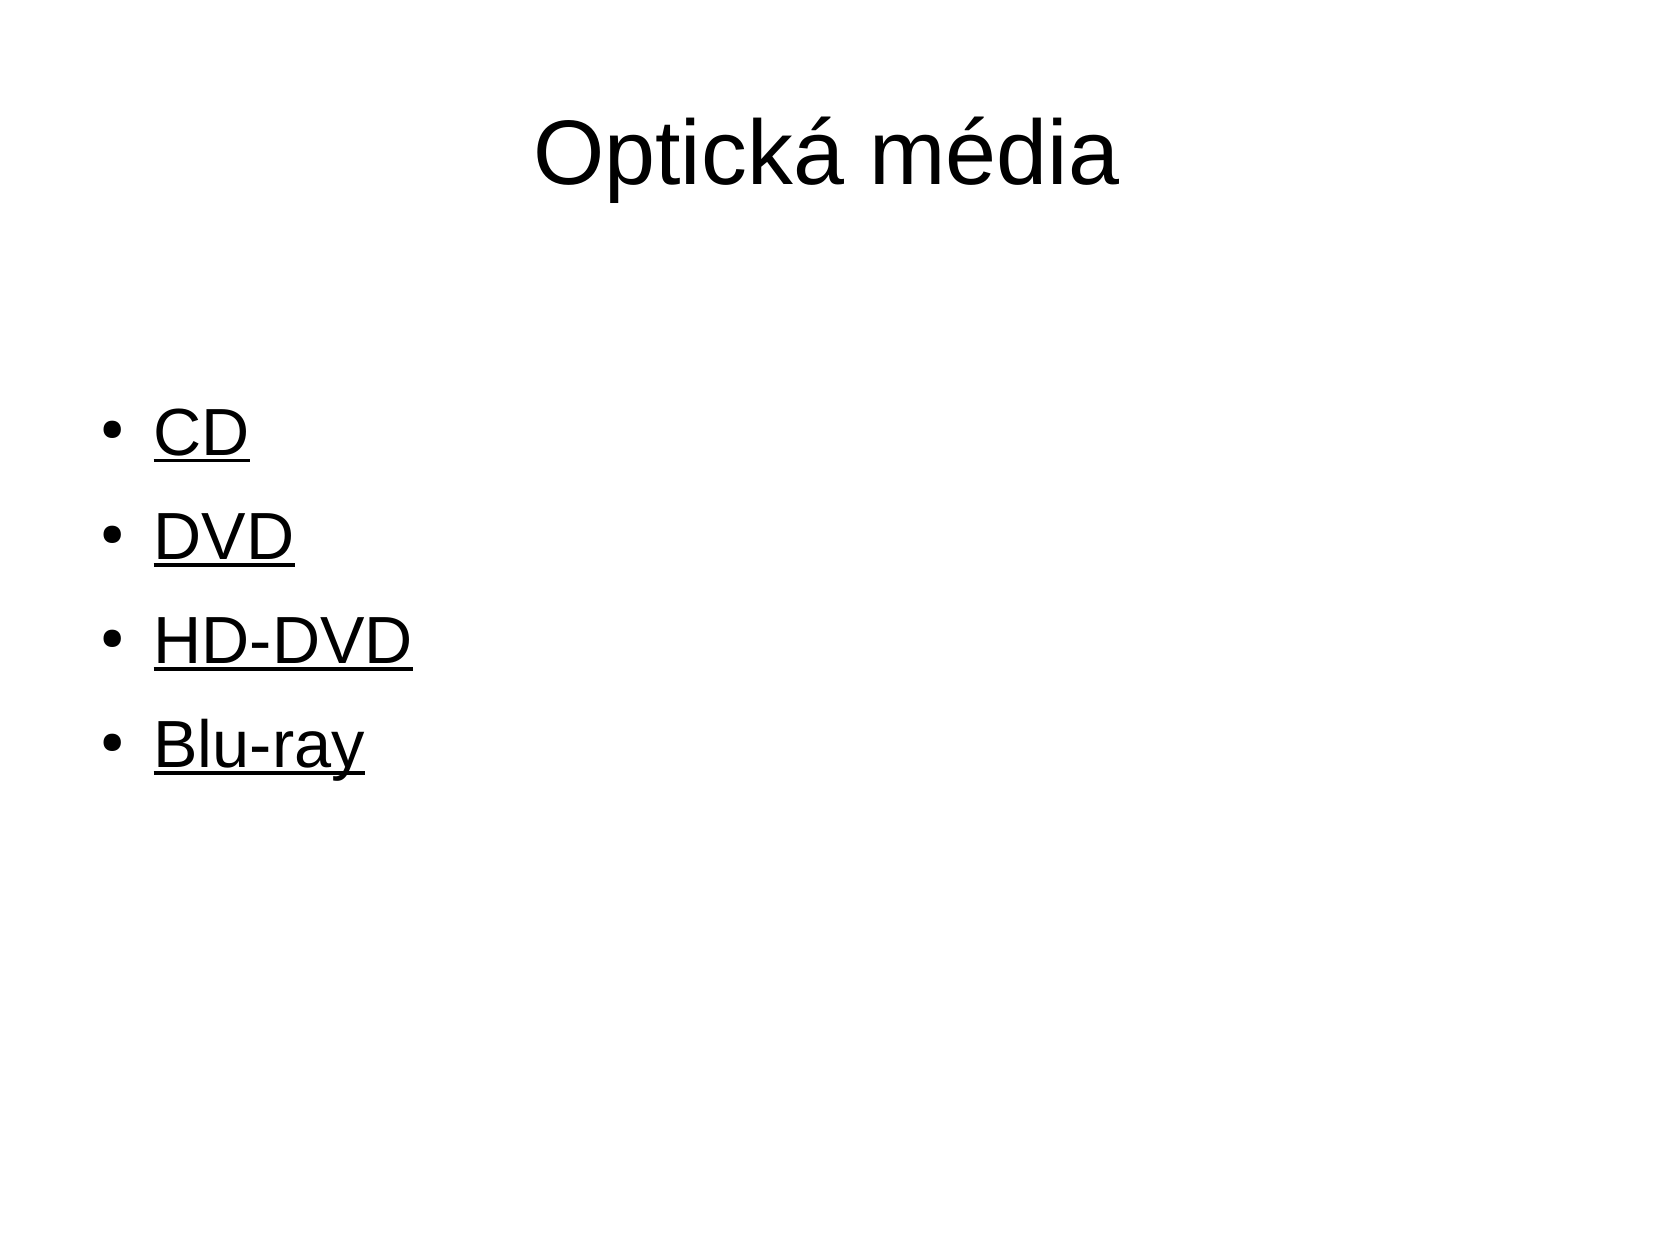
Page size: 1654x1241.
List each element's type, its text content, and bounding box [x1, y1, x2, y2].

list CD DVD HD-DVD Blu-ray [82, 290, 1571, 1094]
title Optická média [82, 56, 1571, 250]
